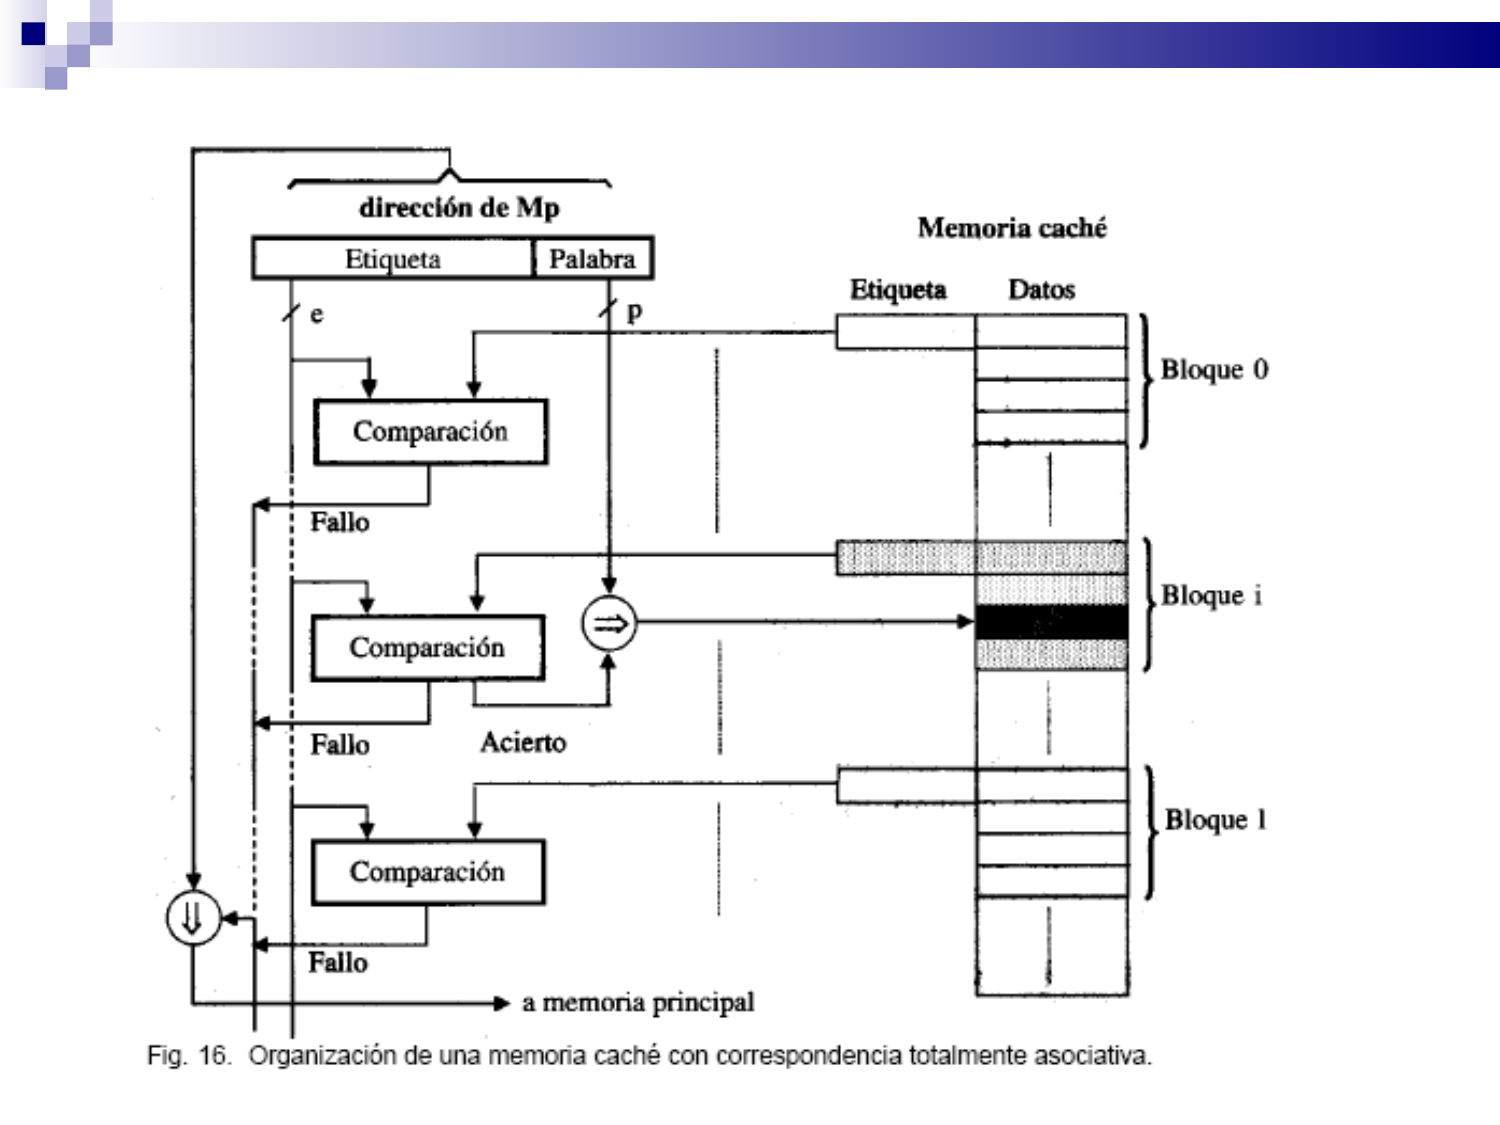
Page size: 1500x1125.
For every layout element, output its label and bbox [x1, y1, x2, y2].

picture [135, 113, 1306, 1112]
